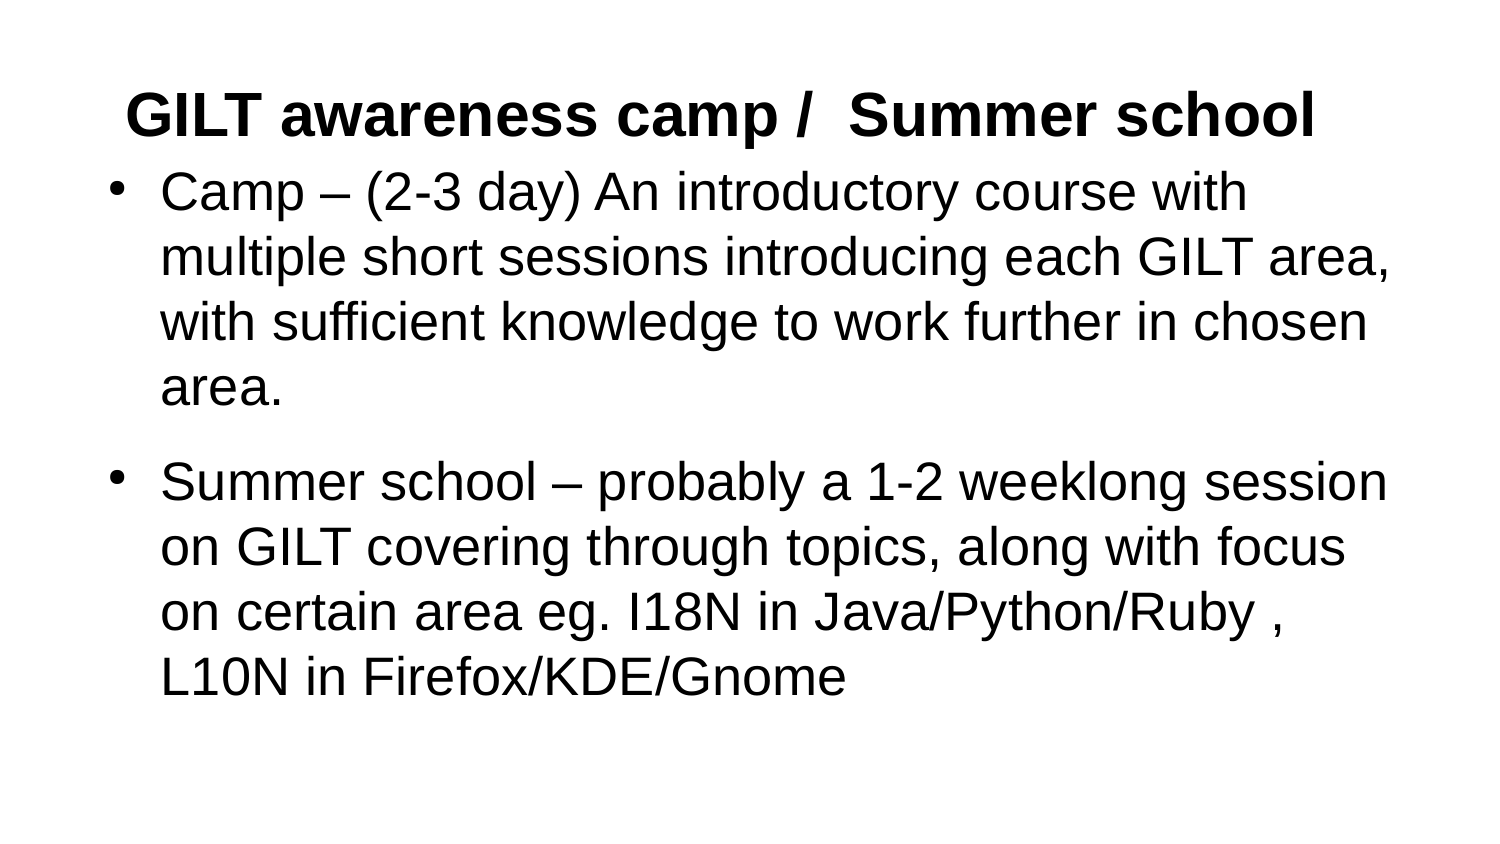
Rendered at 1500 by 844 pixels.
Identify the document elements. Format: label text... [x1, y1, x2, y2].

list Camp – (2-3 day) An introductory course with multiple short sessions introducing each GILT area, with sufficient knowledge to work further in chosen area. Summer school – probably a 1-2 weeklong session on GILT covering through topics, along with focus on certain area eg. I18N in Java/Python/Ruby , L10N in Firefox/KDE/Gnome [75, 141, 1425, 753]
title GILT awareness camp / Summer school [75, 23, 1425, 141]
